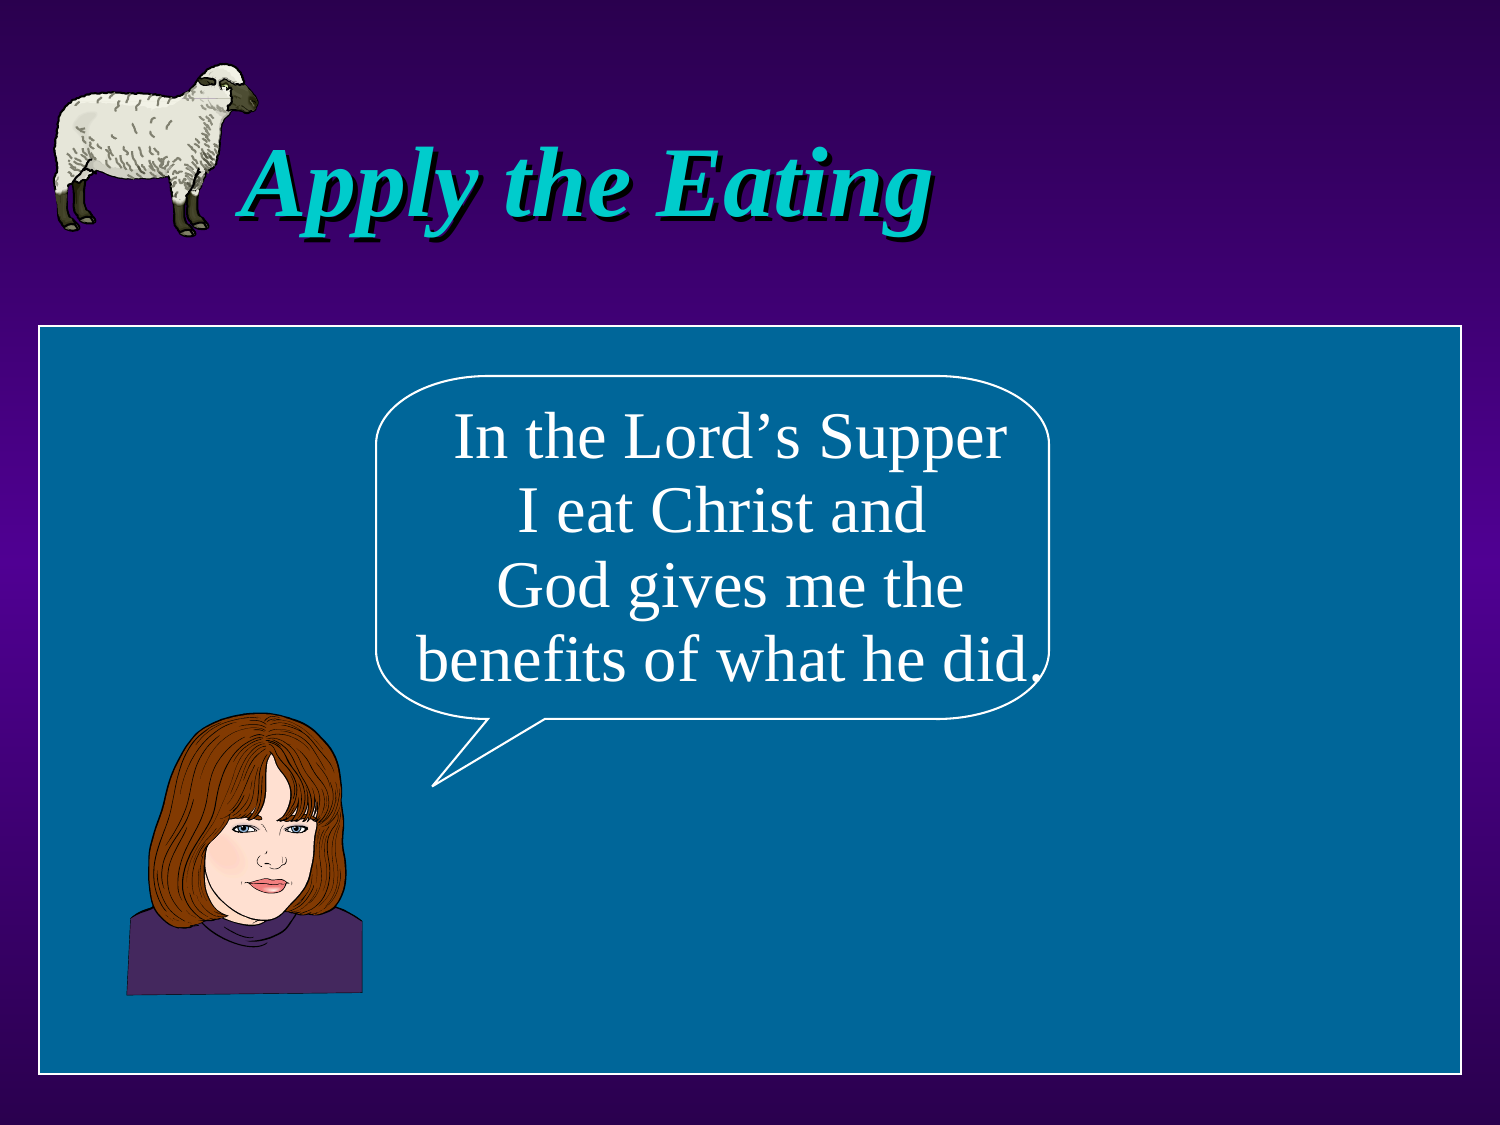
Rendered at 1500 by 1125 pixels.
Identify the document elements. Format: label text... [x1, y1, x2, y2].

text_box In the Lord’s Supper I eat Christ and God gives me the benefits of what he did. [376, 376, 1049, 787]
text_box [38, 325, 1462, 1074]
title Apply the Eating [225, 78, 1363, 288]
chart [126, 712, 363, 996]
